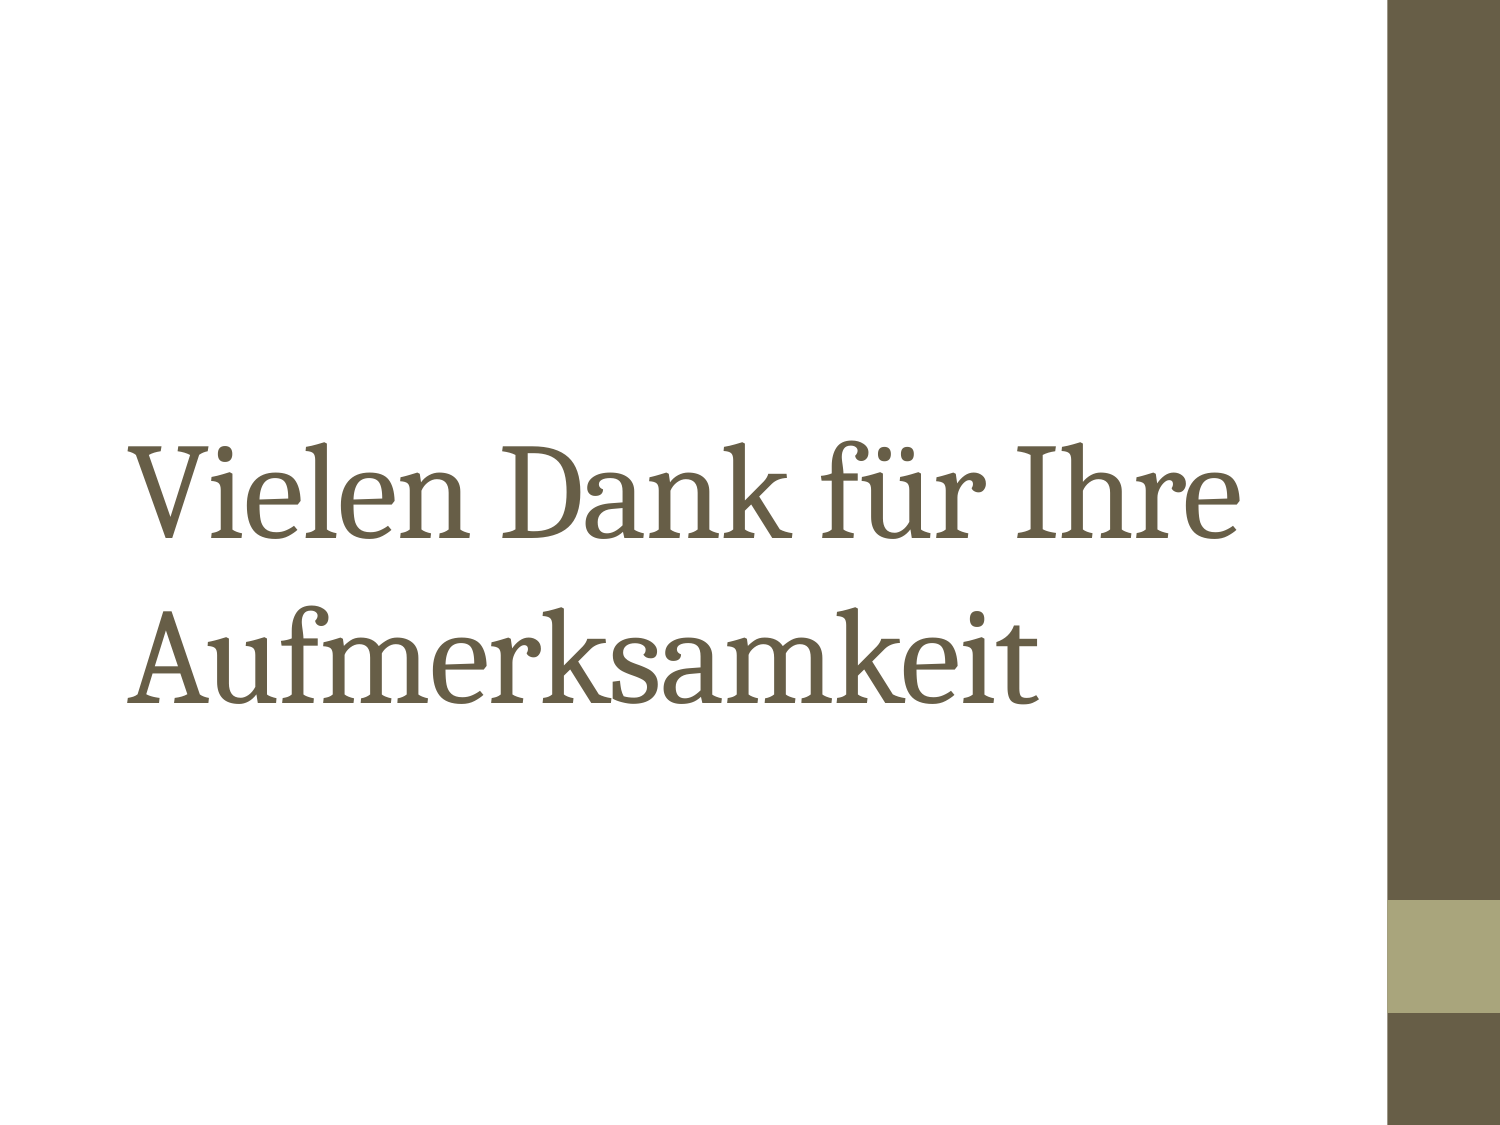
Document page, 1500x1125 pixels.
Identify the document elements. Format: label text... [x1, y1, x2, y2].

title Vielen Dank für Ihre Aufmerksamkeit [112, 312, 1351, 739]
